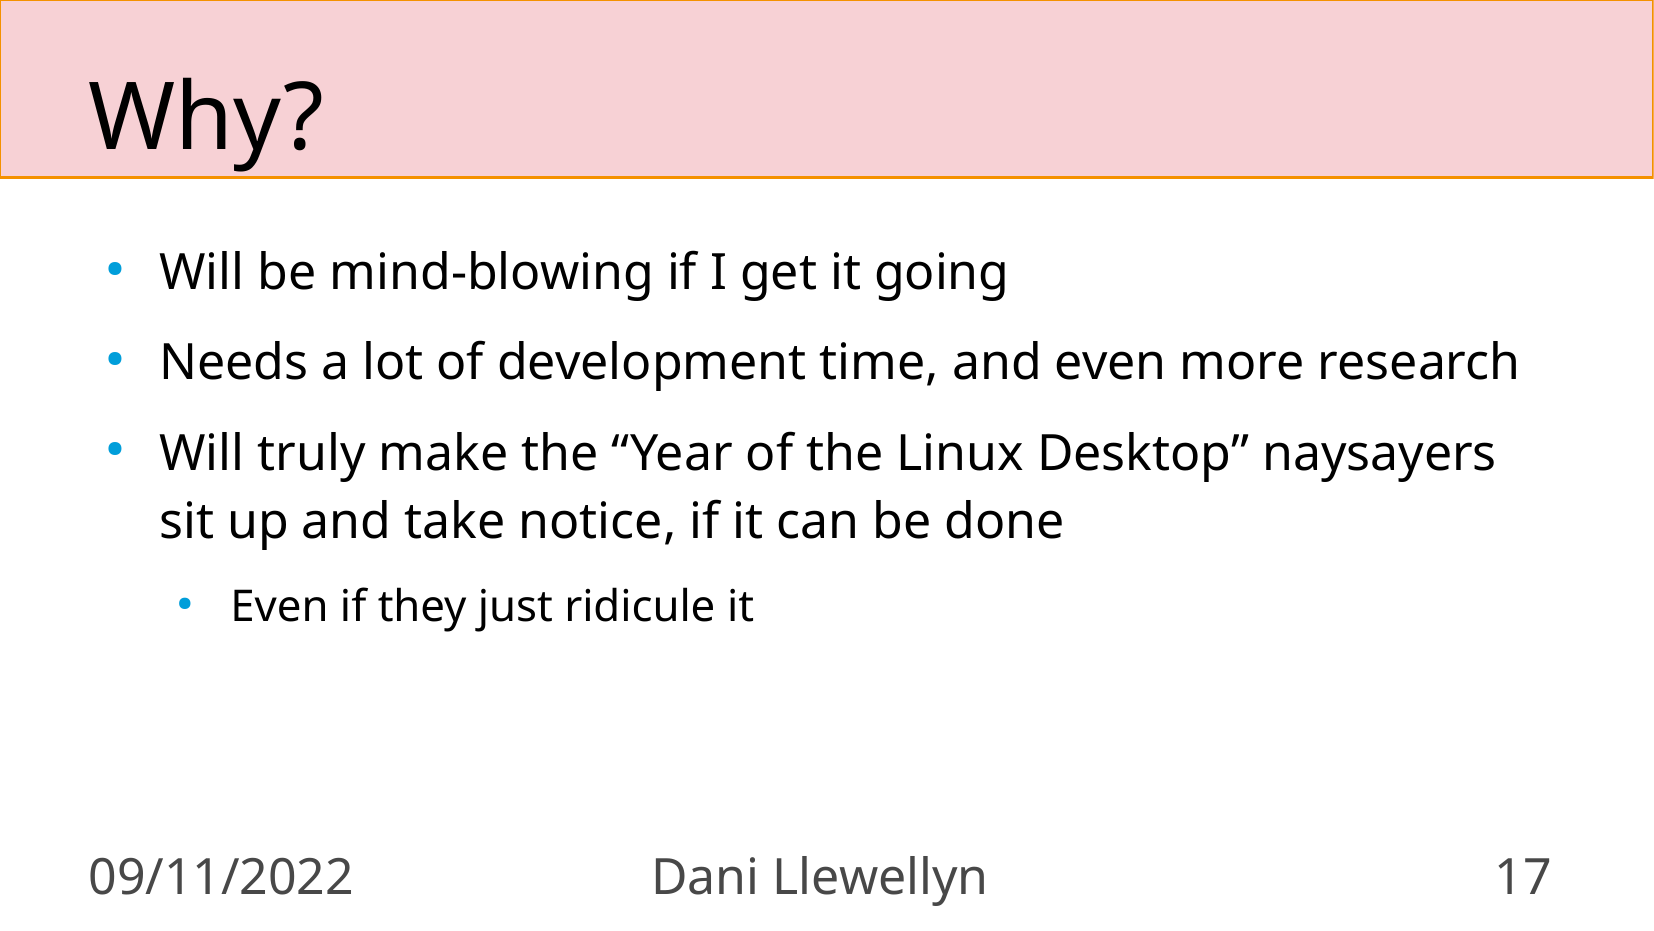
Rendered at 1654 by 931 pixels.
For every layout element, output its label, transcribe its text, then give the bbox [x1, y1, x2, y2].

list Will be mind-blowing if I get it going Needs a lot of development time, and even more research Will truly make the “Year of the Linux Desktop” naysayers sit up and take notice, if it can be done Even if they just ridicule it [88, 236, 1565, 813]
title Why? [88, 14, 1565, 178]
